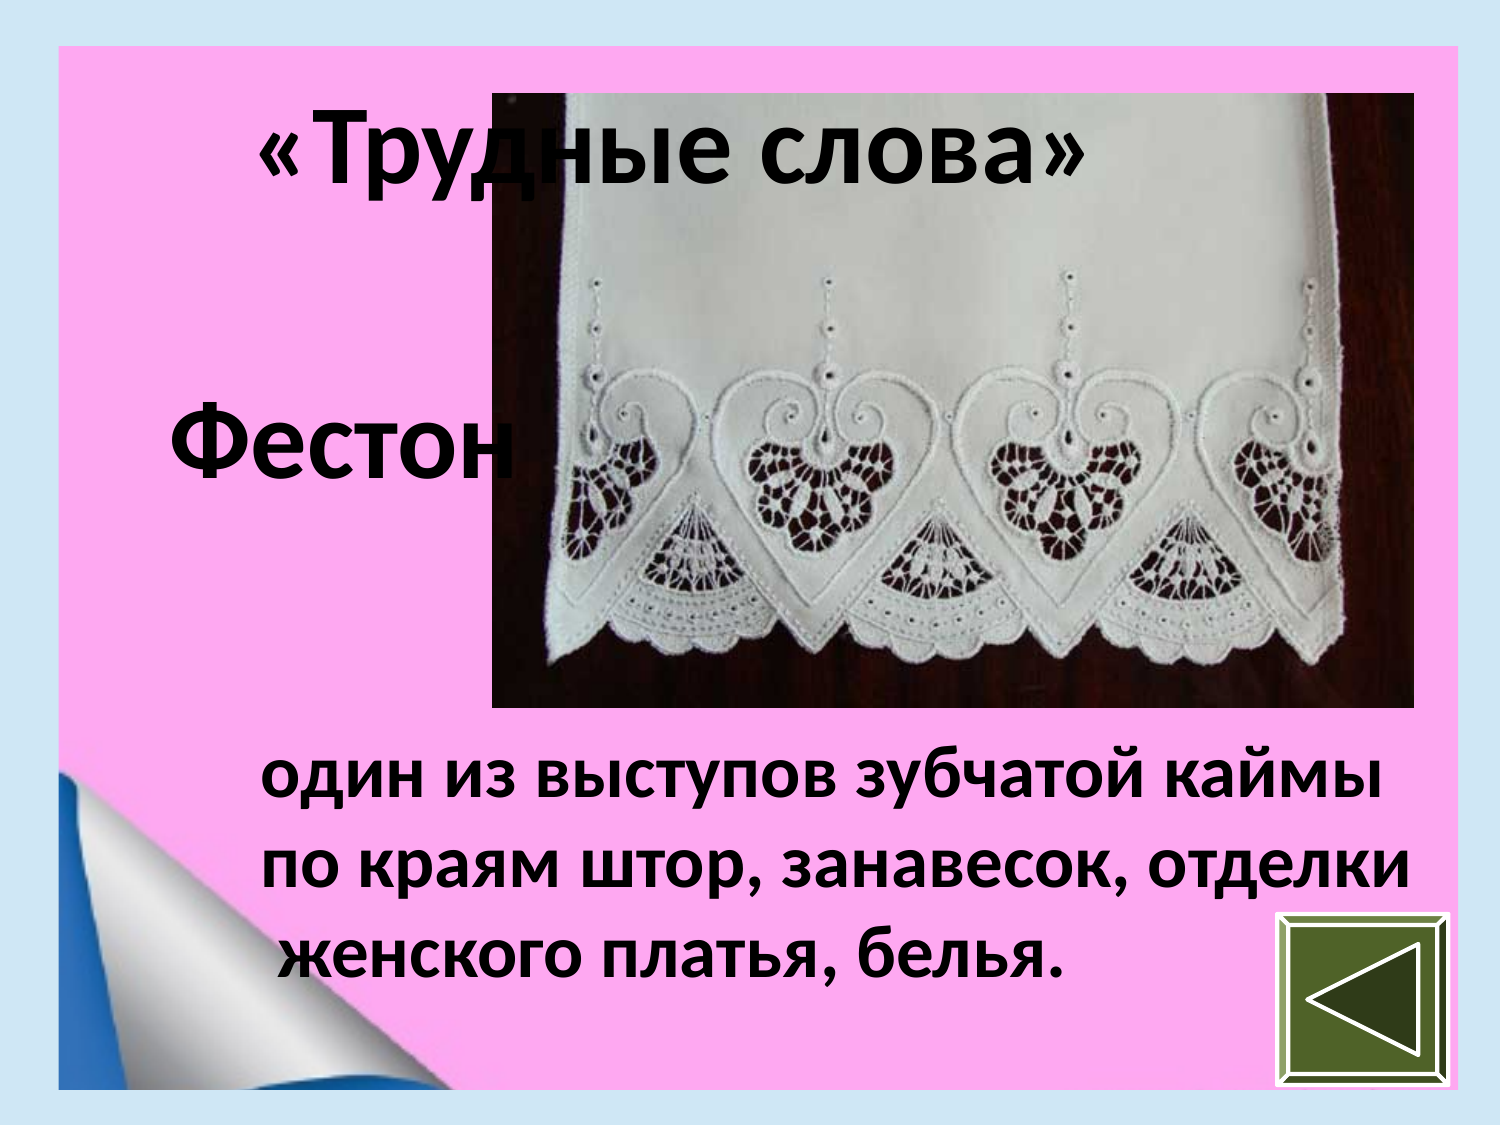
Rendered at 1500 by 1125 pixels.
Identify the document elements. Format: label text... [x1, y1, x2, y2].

picture [58, 46, 1459, 1090]
text_box «Трудные слова» [0, 45, 1350, 233]
text_box один из выступов зубчатой каймы по краям штор, занавесок, отделки женского платья, белья. [245, 714, 1428, 1000]
text_box [1278, 913, 1449, 1086]
text_box Фестон [70, 339, 645, 528]
